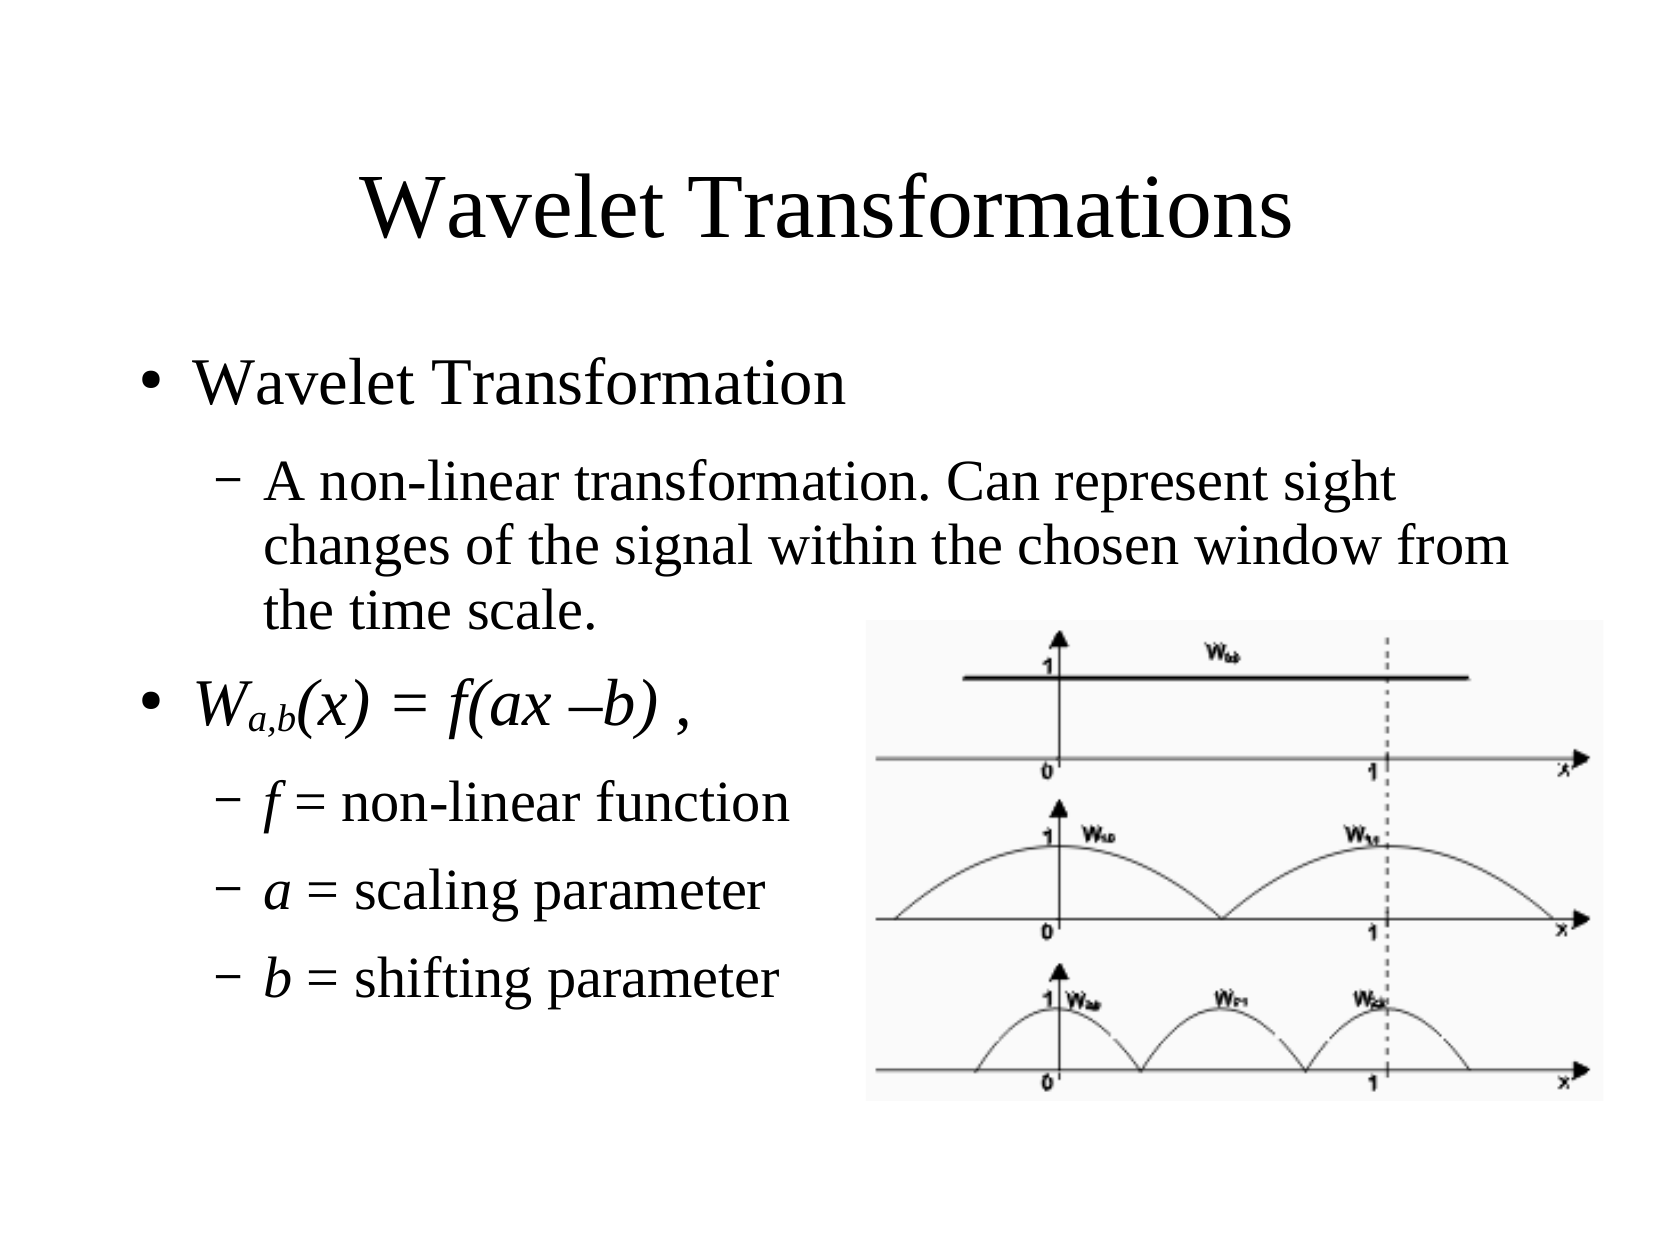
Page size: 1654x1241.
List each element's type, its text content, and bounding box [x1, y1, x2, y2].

title Wavelet Transformations [121, 102, 1534, 311]
list Wavelet Transformation A non-linear transformation. Can represent sight changes of the signal within the chosen window from the time scale. Wa,b(x) = f(ax –b) , f = non-linear function a = scaling parameter b = shifting parameter [121, 344, 1534, 1127]
picture [865, 620, 1604, 1101]
